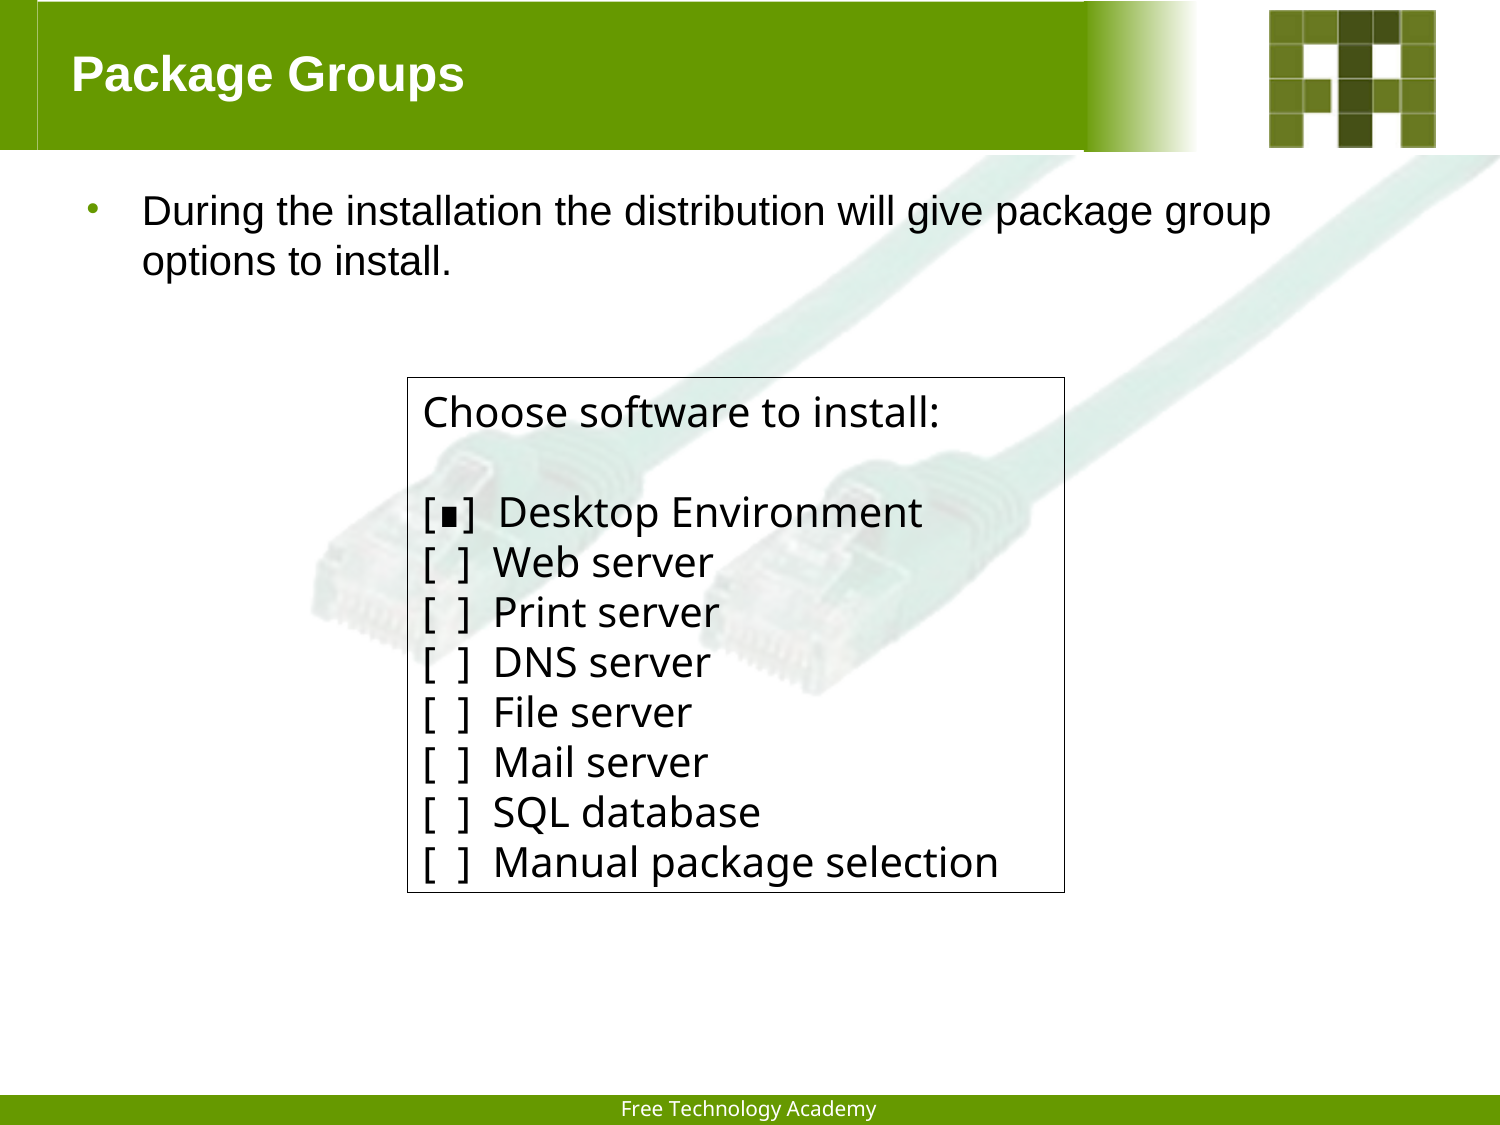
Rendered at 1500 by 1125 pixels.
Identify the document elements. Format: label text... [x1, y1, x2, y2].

text_box Choose software to install: [∎] Desktop Environment [ ] Web server [ ] Print server [ ] DNS server [ ] File server [ ] Mail server [ ] SQL database [ ] Manual package selection [407, 377, 1065, 893]
title Package Groups [56, 1, 1107, 152]
list During the installation the distribution will give package group options to install. [70, 175, 1402, 343]
picture [1269, 10, 1436, 148]
